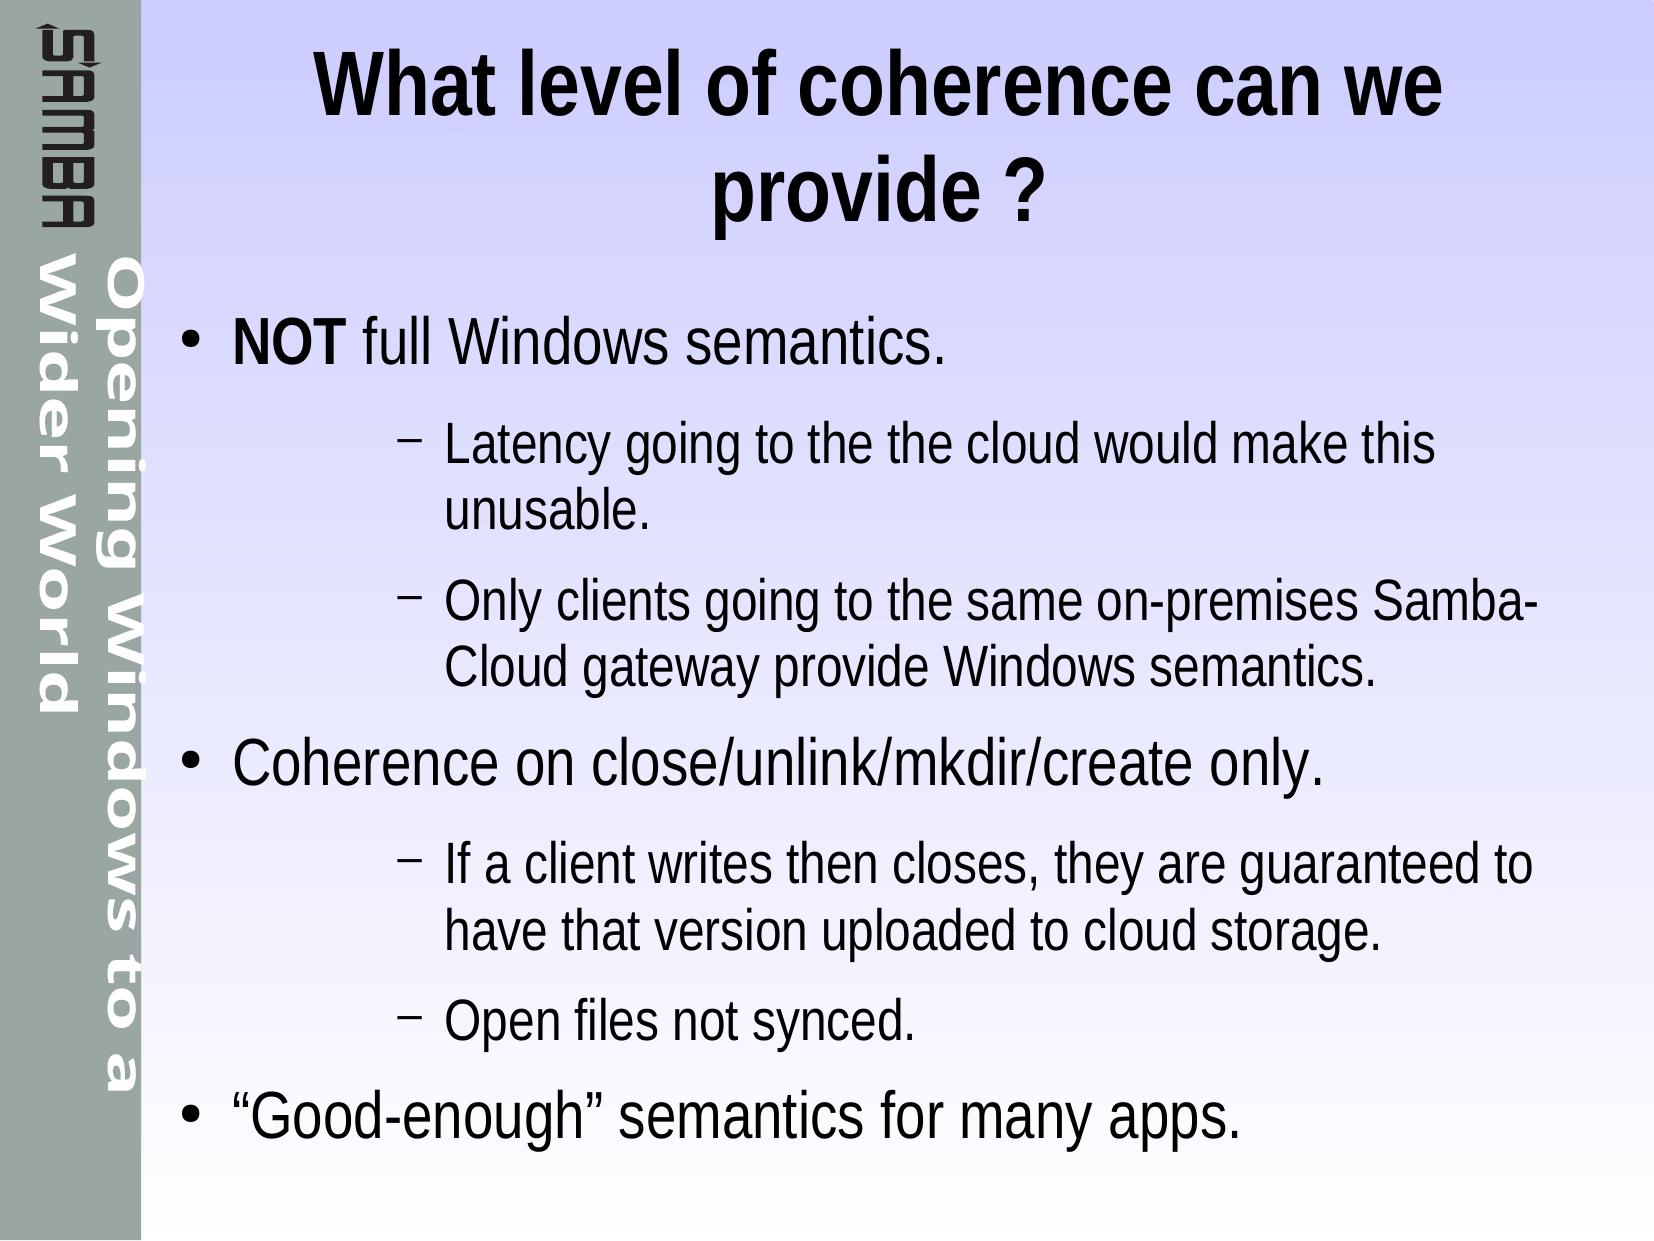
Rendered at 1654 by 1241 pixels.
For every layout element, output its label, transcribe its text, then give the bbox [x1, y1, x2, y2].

title What level of coherence can we provide ? [173, 29, 1586, 241]
list NOT full Windows semantics. Latency going to the the cloud would make this unusable. Only clients going to the same on-premises Samba-Cloud gateway provide Windows semantics. Coherence on close/unlink/mkdir/create only. If a client writes then closes, they are guaranteed to have that version uploaded to cloud storage. Open files not synced. “Good-enough” semantics for many apps. [161, 302, 1574, 1211]
